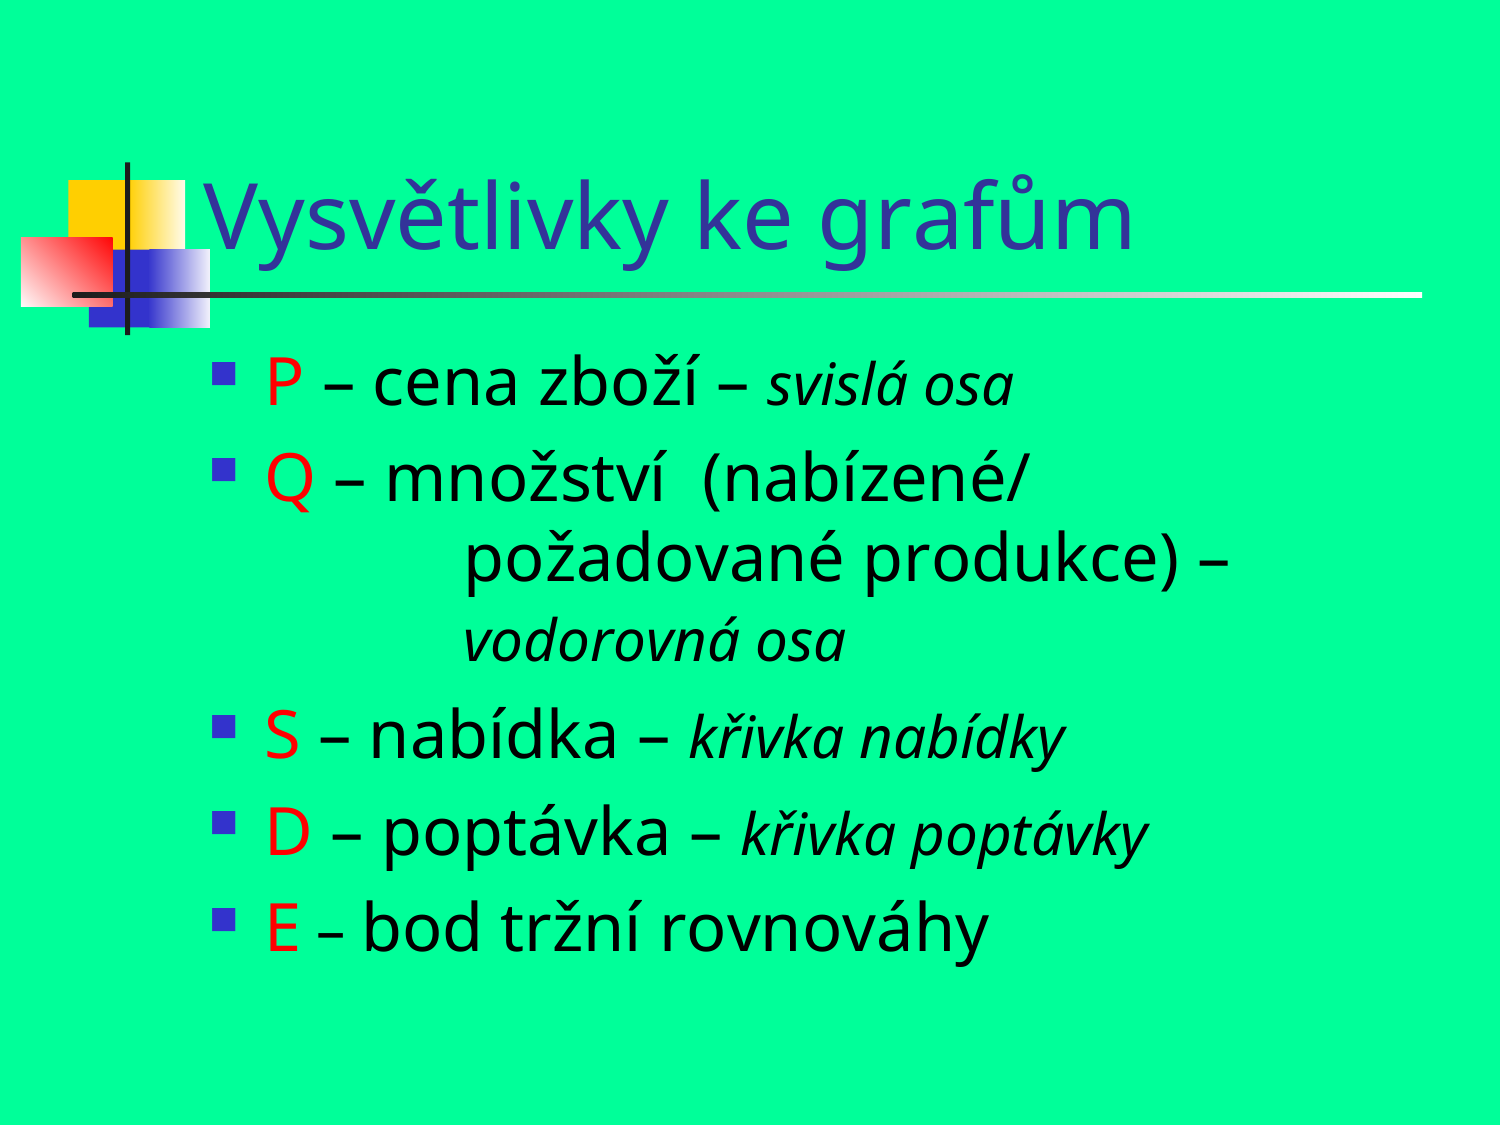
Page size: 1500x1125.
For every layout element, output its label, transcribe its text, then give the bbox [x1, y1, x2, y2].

title Vysvětlivky ke grafům [188, 35, 1468, 276]
list P – cena zboží – svislá osa Q – množství (nabízené/ požadované produkce) – vodorovná osa S – nabídka – křivka nabídky D – poptávka – křivka poptávky E – bod tržní rovnováhy [193, 331, 1469, 1125]
